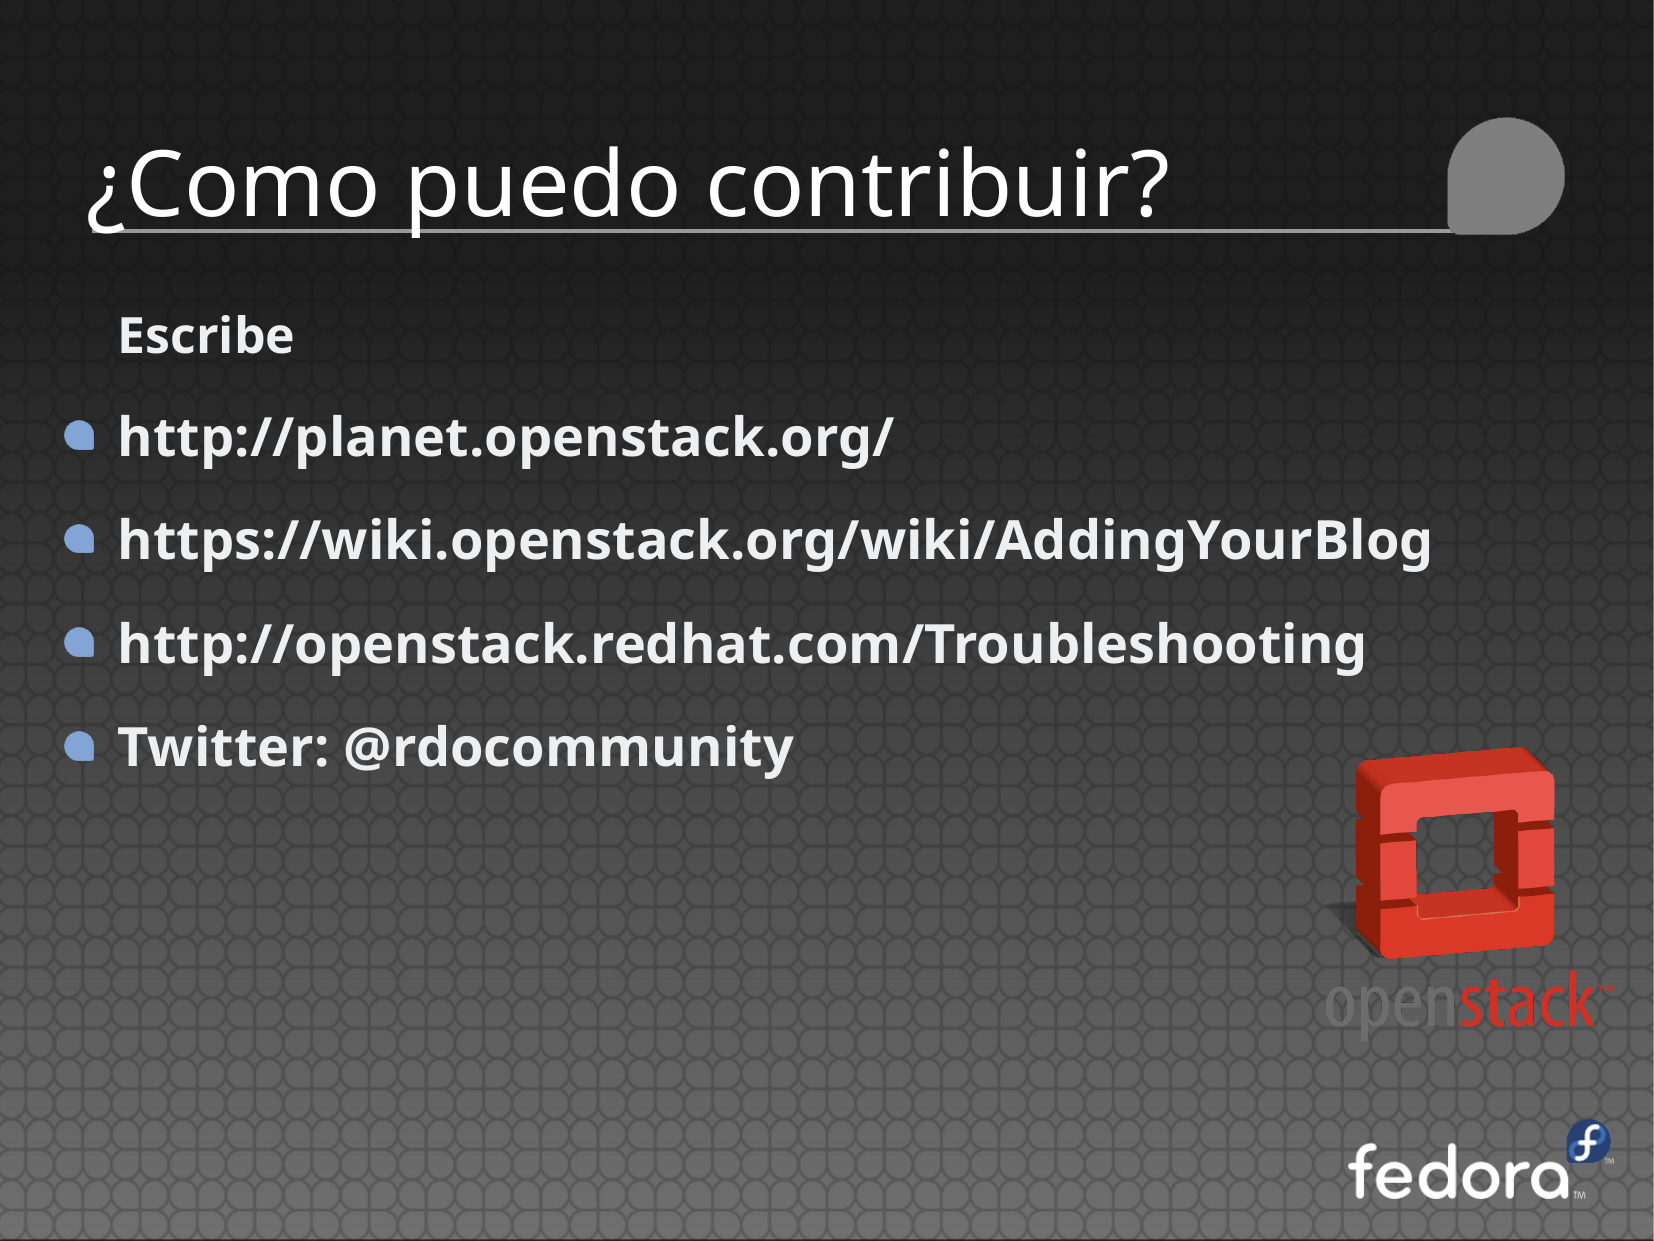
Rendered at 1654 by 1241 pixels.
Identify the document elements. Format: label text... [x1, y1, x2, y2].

list Escribe http://planet.openstack.org/ https://wiki.openstack.org/wiki/AddingYourBlog http://openstack.redhat.com/Troubleshooting Twitter: @rdocommunity [46, 300, 1536, 1105]
picture [0, 0, 1654, 1241]
title ¿Como puedo contribuir? [86, 112, 1576, 249]
